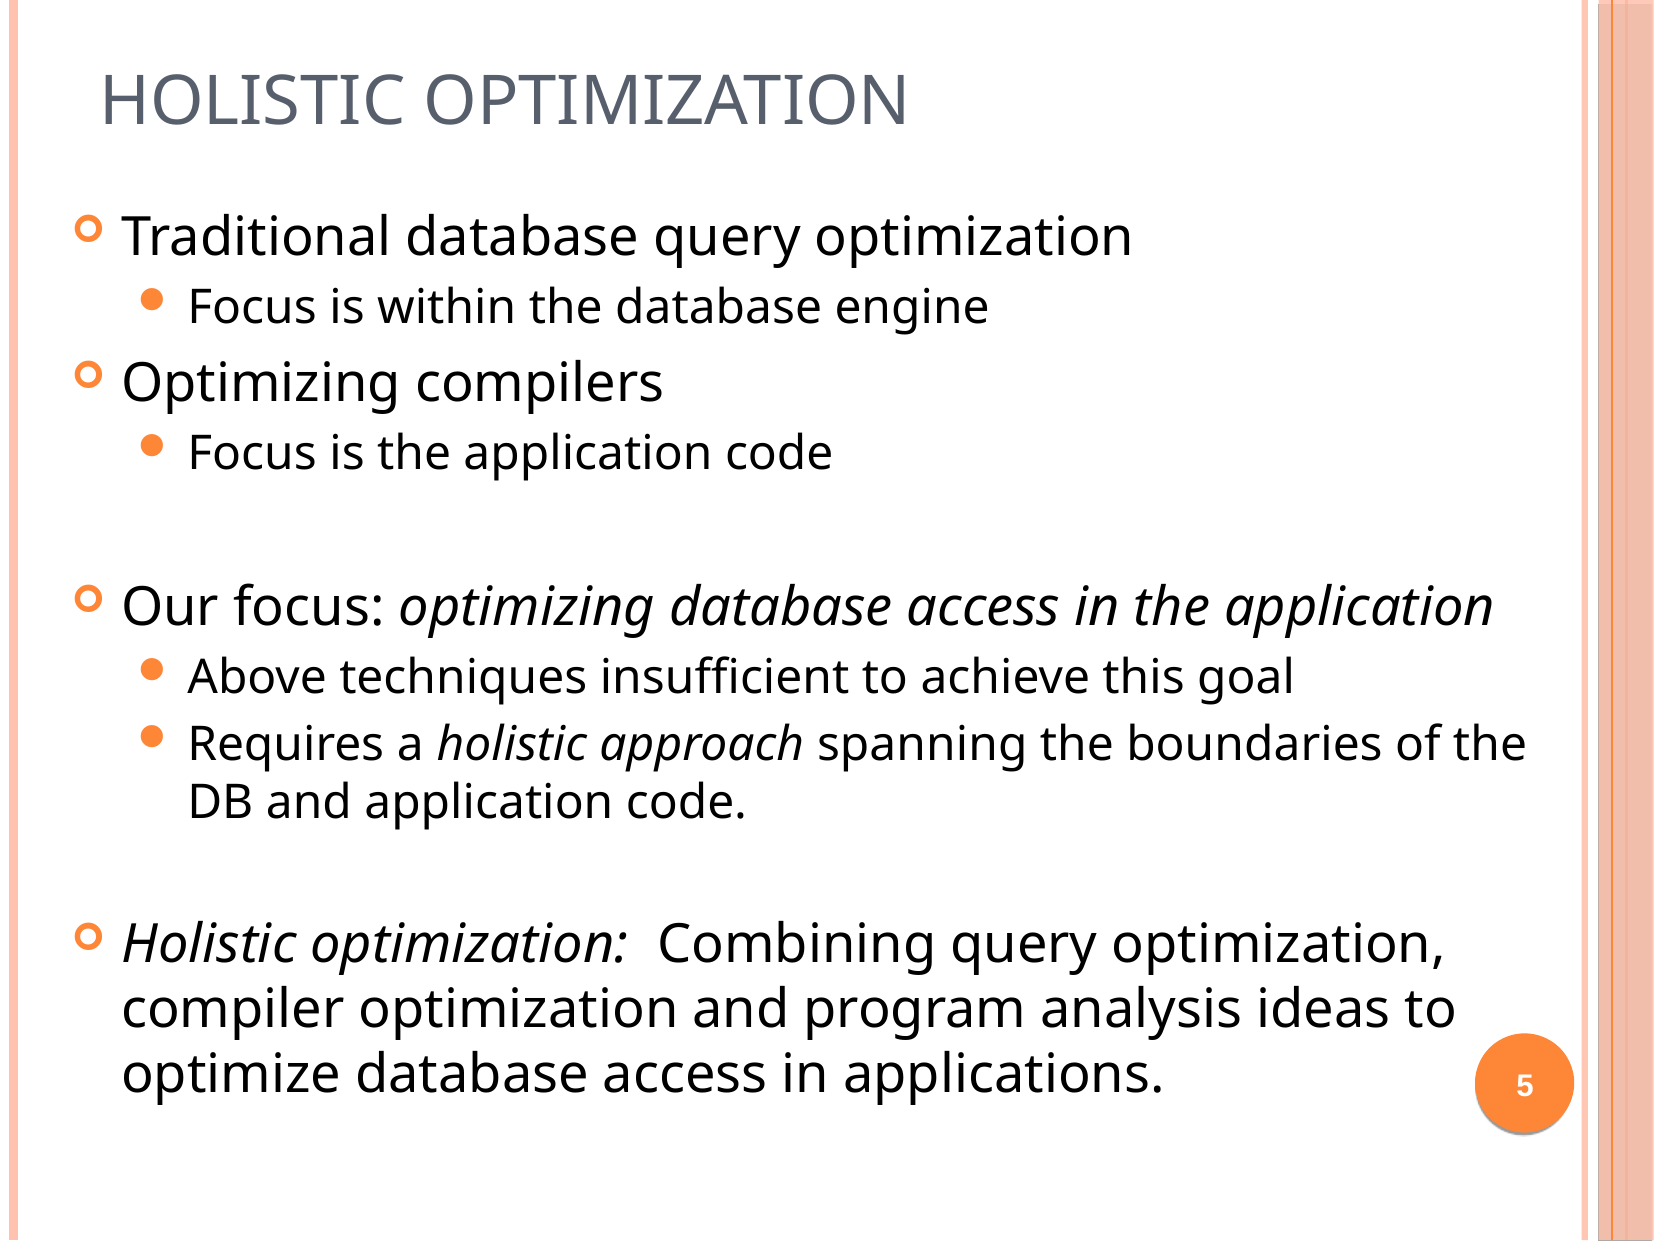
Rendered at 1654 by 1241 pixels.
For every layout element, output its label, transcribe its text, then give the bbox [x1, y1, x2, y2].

slide_number <number> [1470, 1036, 1581, 1132]
title holistic optimization [82, 13, 1434, 147]
list Traditional database query optimization Focus is within the database engine Optimizing compilers Focus is the application code Our focus: optimizing database access in the application Above techniques insufficient to achieve this goal Requires a holistic approach spanning the boundaries of the DB and application code. Holistic optimization: Combining query optimization, compiler optimization and program analysis ideas to optimize database access in applications. [55, 192, 1571, 1144]
